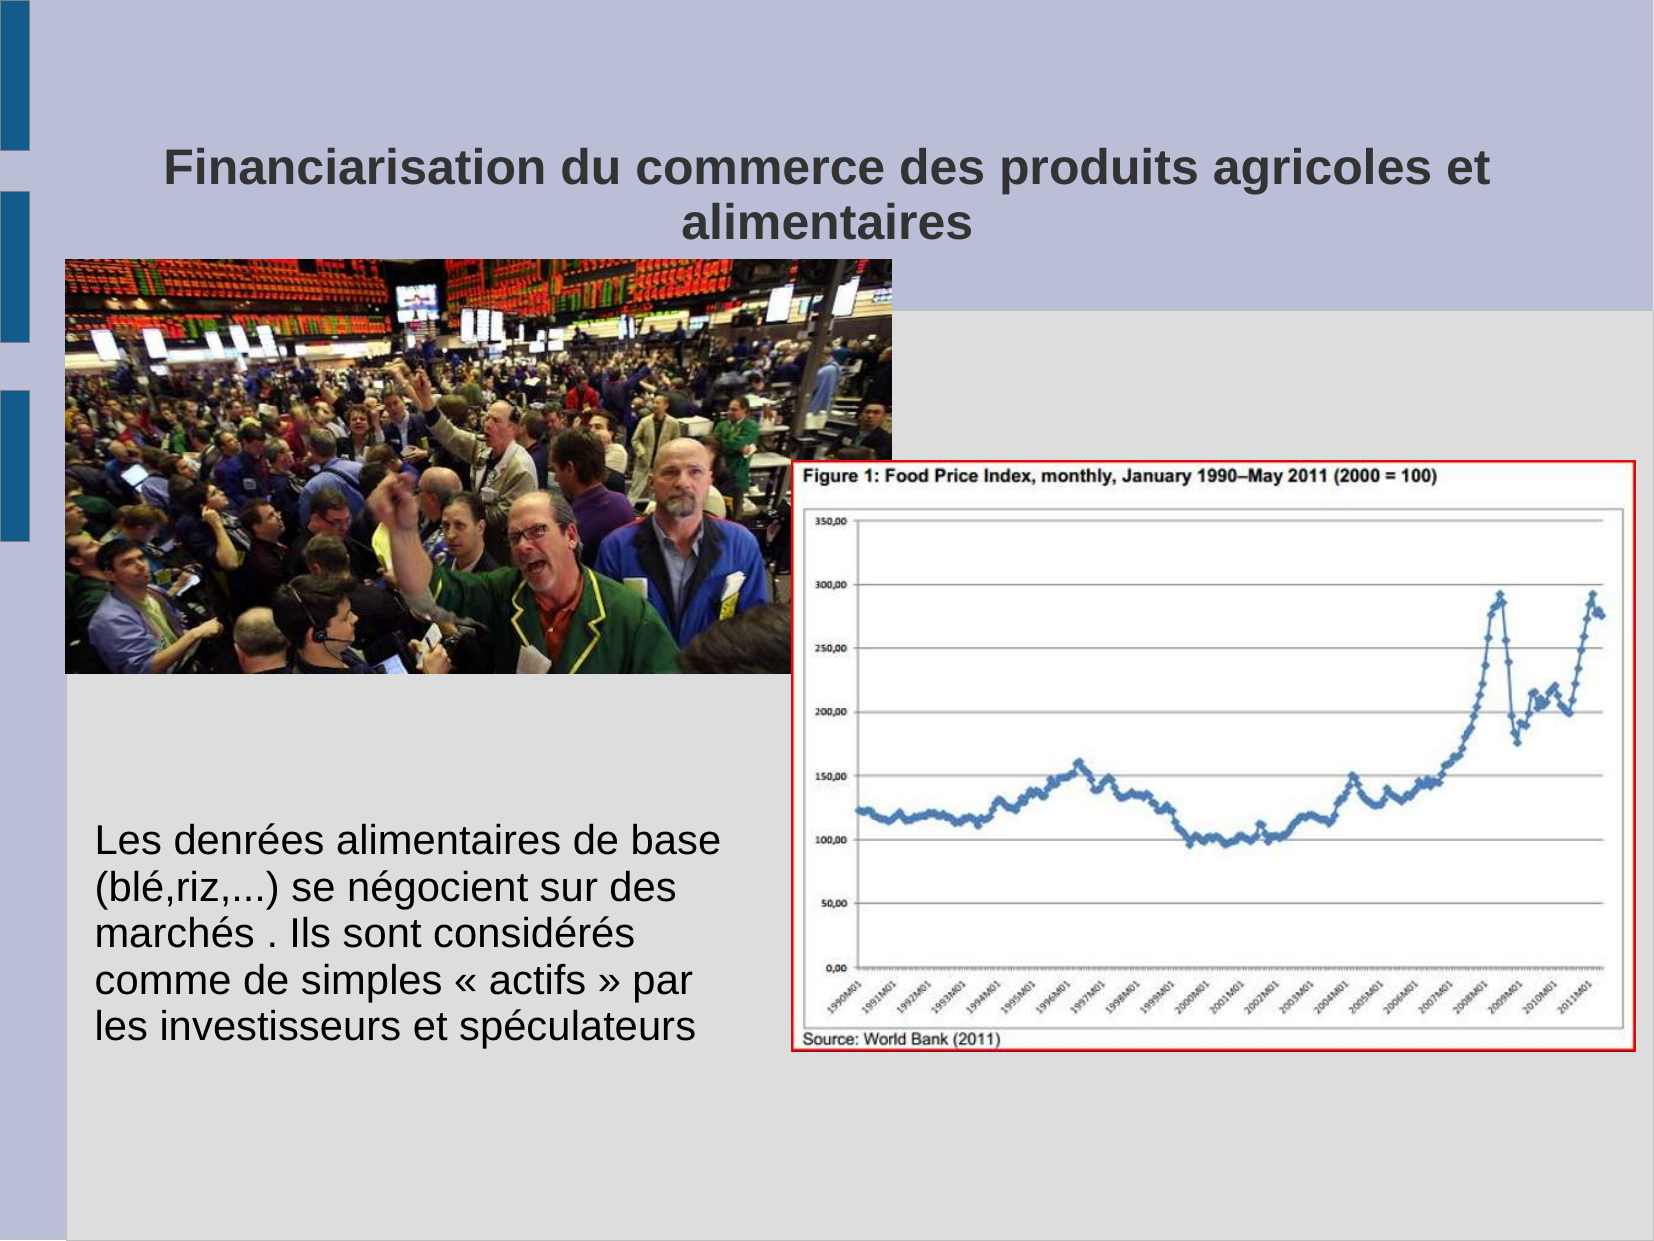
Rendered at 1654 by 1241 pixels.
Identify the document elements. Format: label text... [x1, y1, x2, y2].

picture [65, 259, 1636, 1052]
list Les denrées alimentaires de base (blé,riz,...) se négocient sur des marchés . Ils sont considérés comme de simples « actifs » par les investisseurs et spéculateurs [23, 731, 756, 1123]
title Financiarisation du commerce des produits agricoles et alimentaires [121, 91, 1534, 299]
